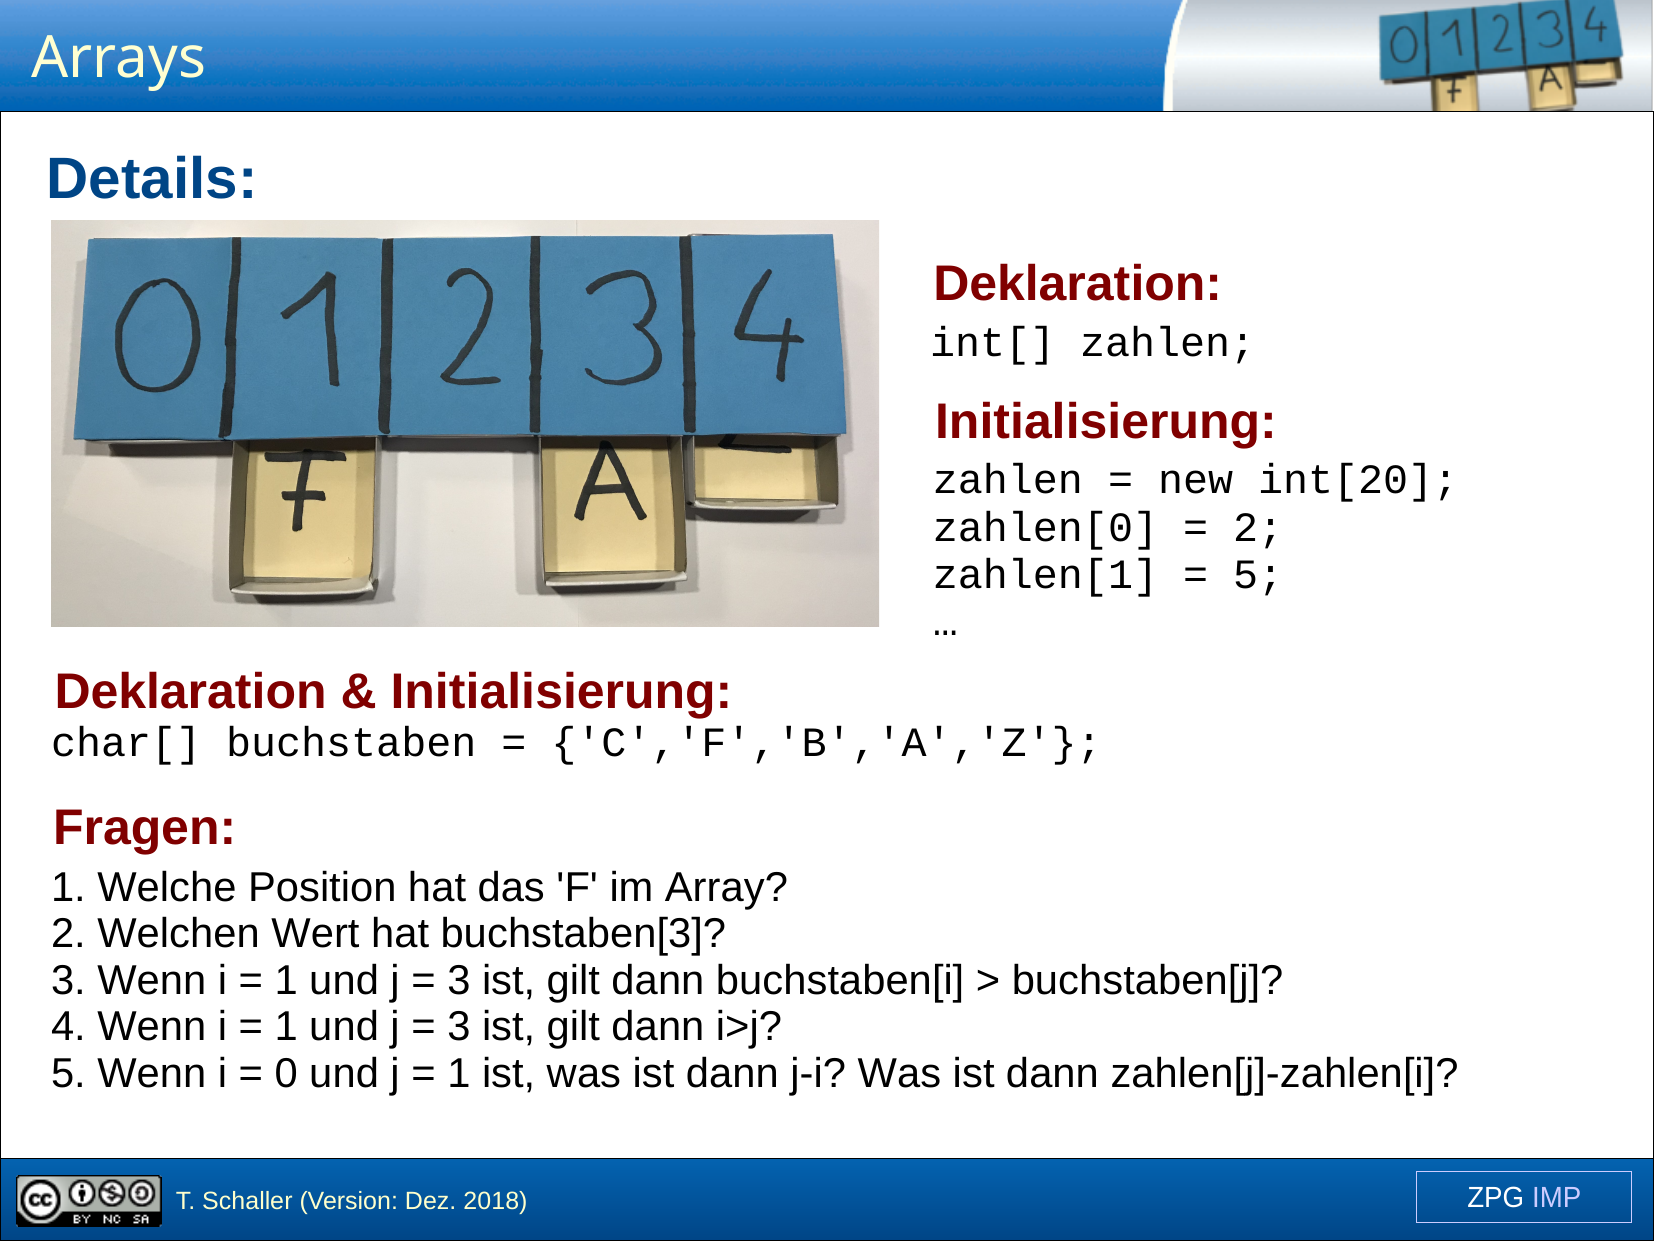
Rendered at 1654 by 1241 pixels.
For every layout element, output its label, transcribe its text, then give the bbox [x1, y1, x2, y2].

picture [0, 0, 1654, 111]
text_box Deklaration: [933, 255, 1237, 321]
title Arrays [31, 16, 1151, 94]
text_box int[] zahlen; [894, 321, 1483, 391]
text_box 1. Welche Position hat das 'F' im Array? 2. Welchen Wert hat buchstaben[3]? 3. Wenn i = 1 und j = 3 ist, gilt dann buchstaben[i] > buchstaben[j]? 4. Wenn i = 1 und j = 3 ist, gilt dann i>j? 5. Wenn i = 0 und j = 1 ist, was ist dann j-i? Was ist dann zahlen[j]-zahlen[i]? [15, 863, 1610, 1098]
text_box Initialisierung: [935, 392, 1292, 458]
text_box char[] buchstaben = {'C','F','B','A','Z'}; [15, 721, 1204, 767]
text_box Deklaration & Initialisierung: [54, 663, 734, 721]
picture [51, 220, 880, 627]
text_box Fragen: [53, 798, 281, 863]
text_box Details: [46, 146, 275, 213]
picture [16, 1175, 162, 1227]
text_box zahlen = new int[20]; zahlen[0] = 2; zahlen[1] = 5; … [897, 458, 1636, 639]
